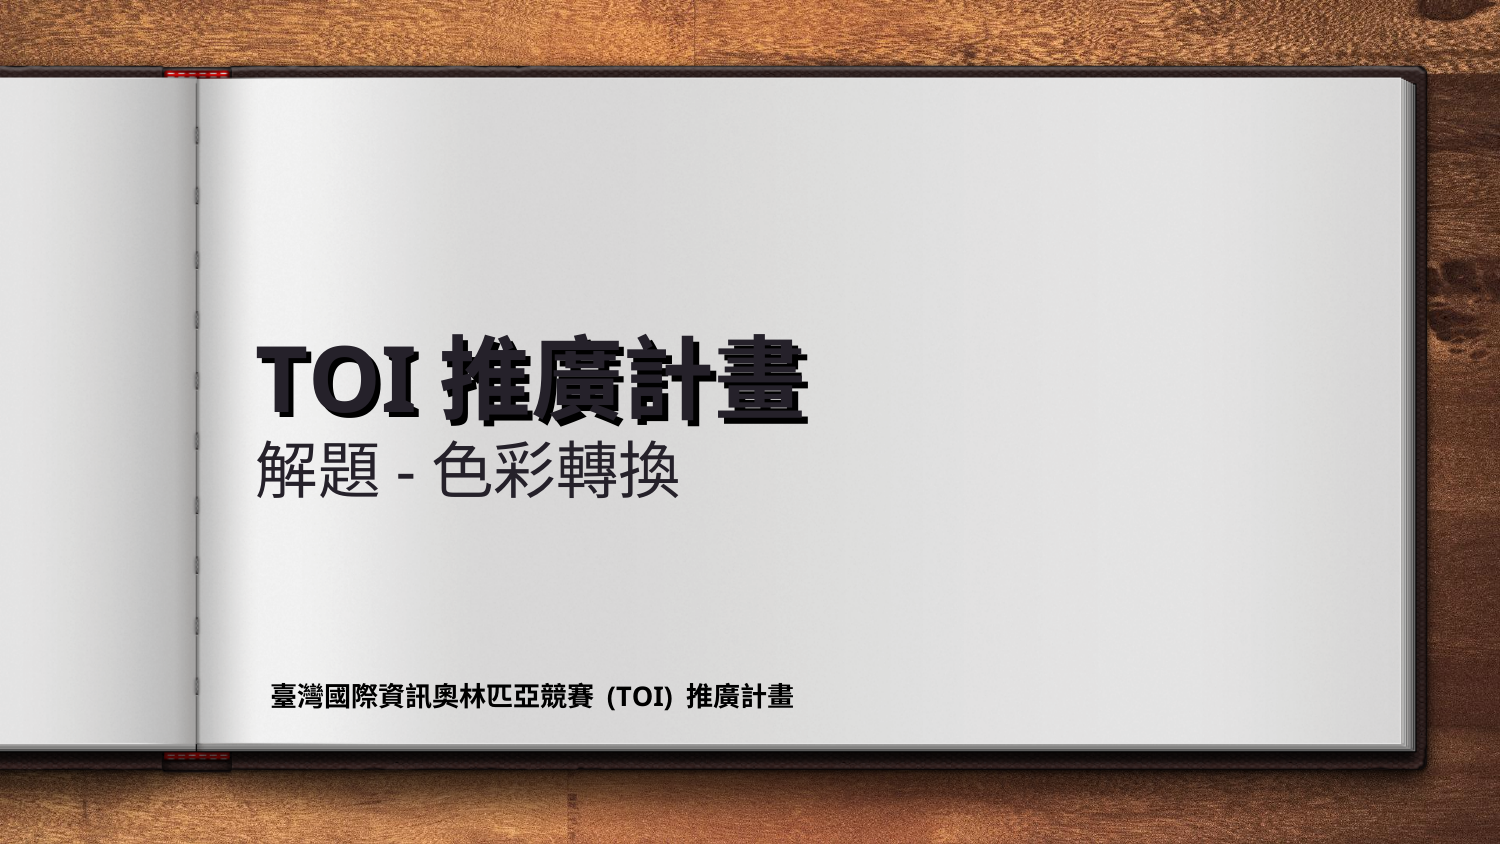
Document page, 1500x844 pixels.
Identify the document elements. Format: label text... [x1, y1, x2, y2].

title TOI推廣計畫 解題-色彩轉換 [240, 262, 894, 565]
